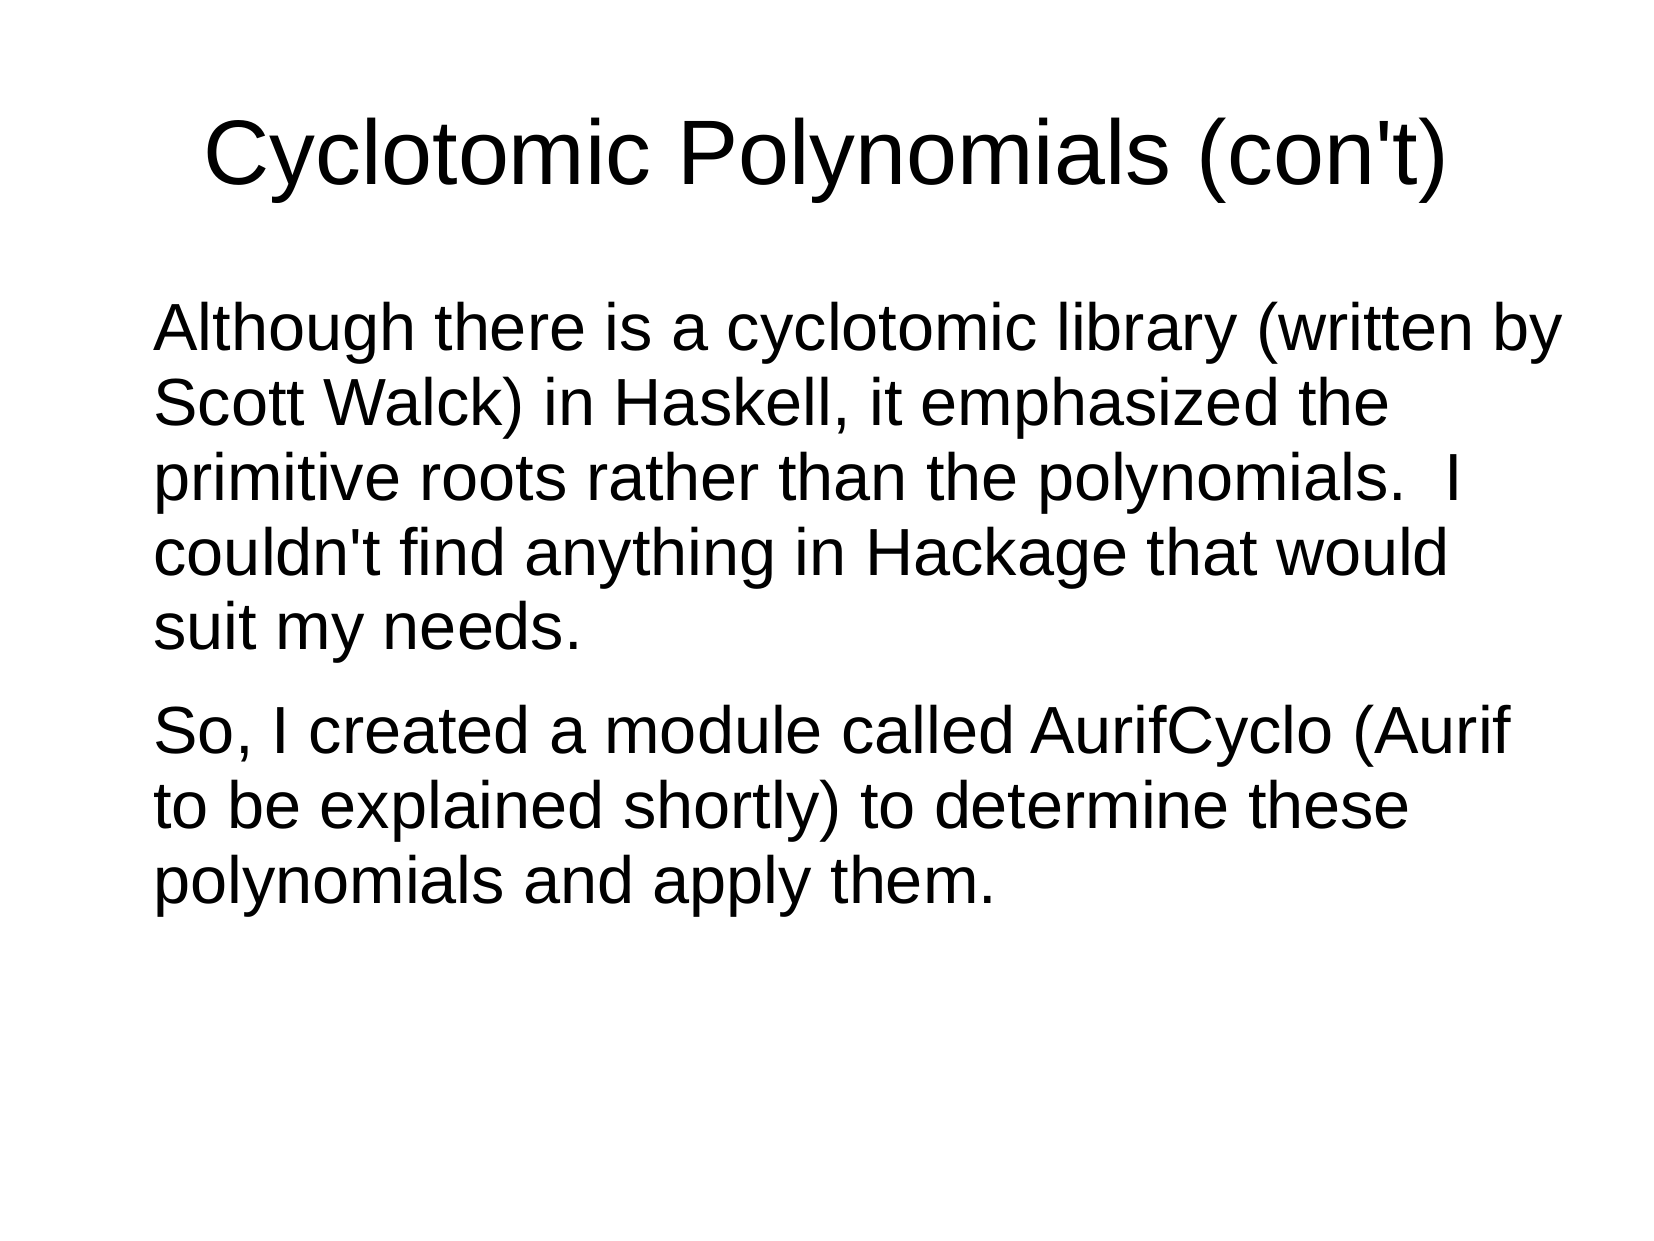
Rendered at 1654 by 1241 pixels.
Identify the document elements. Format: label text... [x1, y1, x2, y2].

title Cyclotomic Polynomials (con't) [82, 49, 1571, 257]
list Although there is a cyclotomic library (written by Scott Walck) in Haskell, it emphasized the primitive roots rather than the polynomials. I couldn't find anything in Hackage that would suit my needs. So, I created a module called AurifCyclo (Aurif to be explained shortly) to determine these polynomials and apply them. [82, 290, 1571, 1010]
